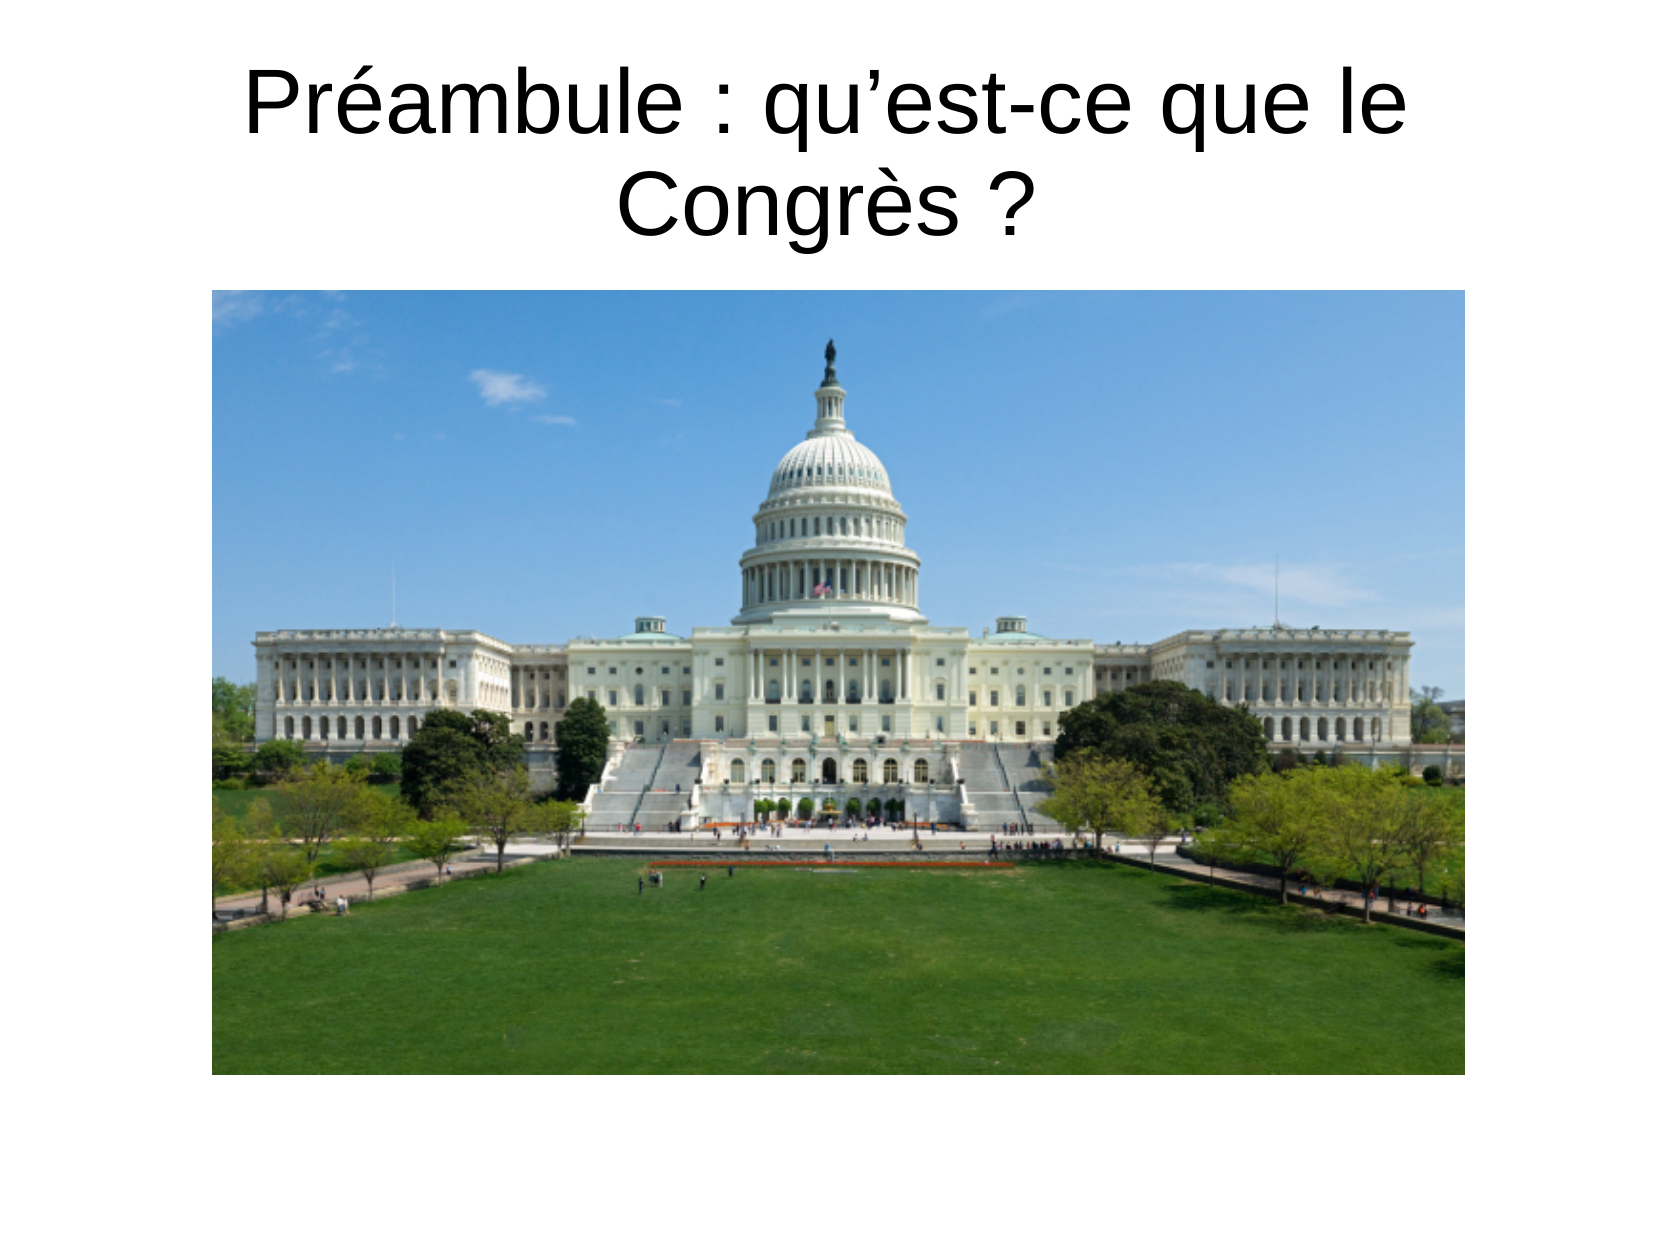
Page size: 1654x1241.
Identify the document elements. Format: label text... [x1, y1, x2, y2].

picture [212, 290, 1465, 1075]
title Préambule : qu’est-ce que le Congrès ? [82, 49, 1571, 257]
